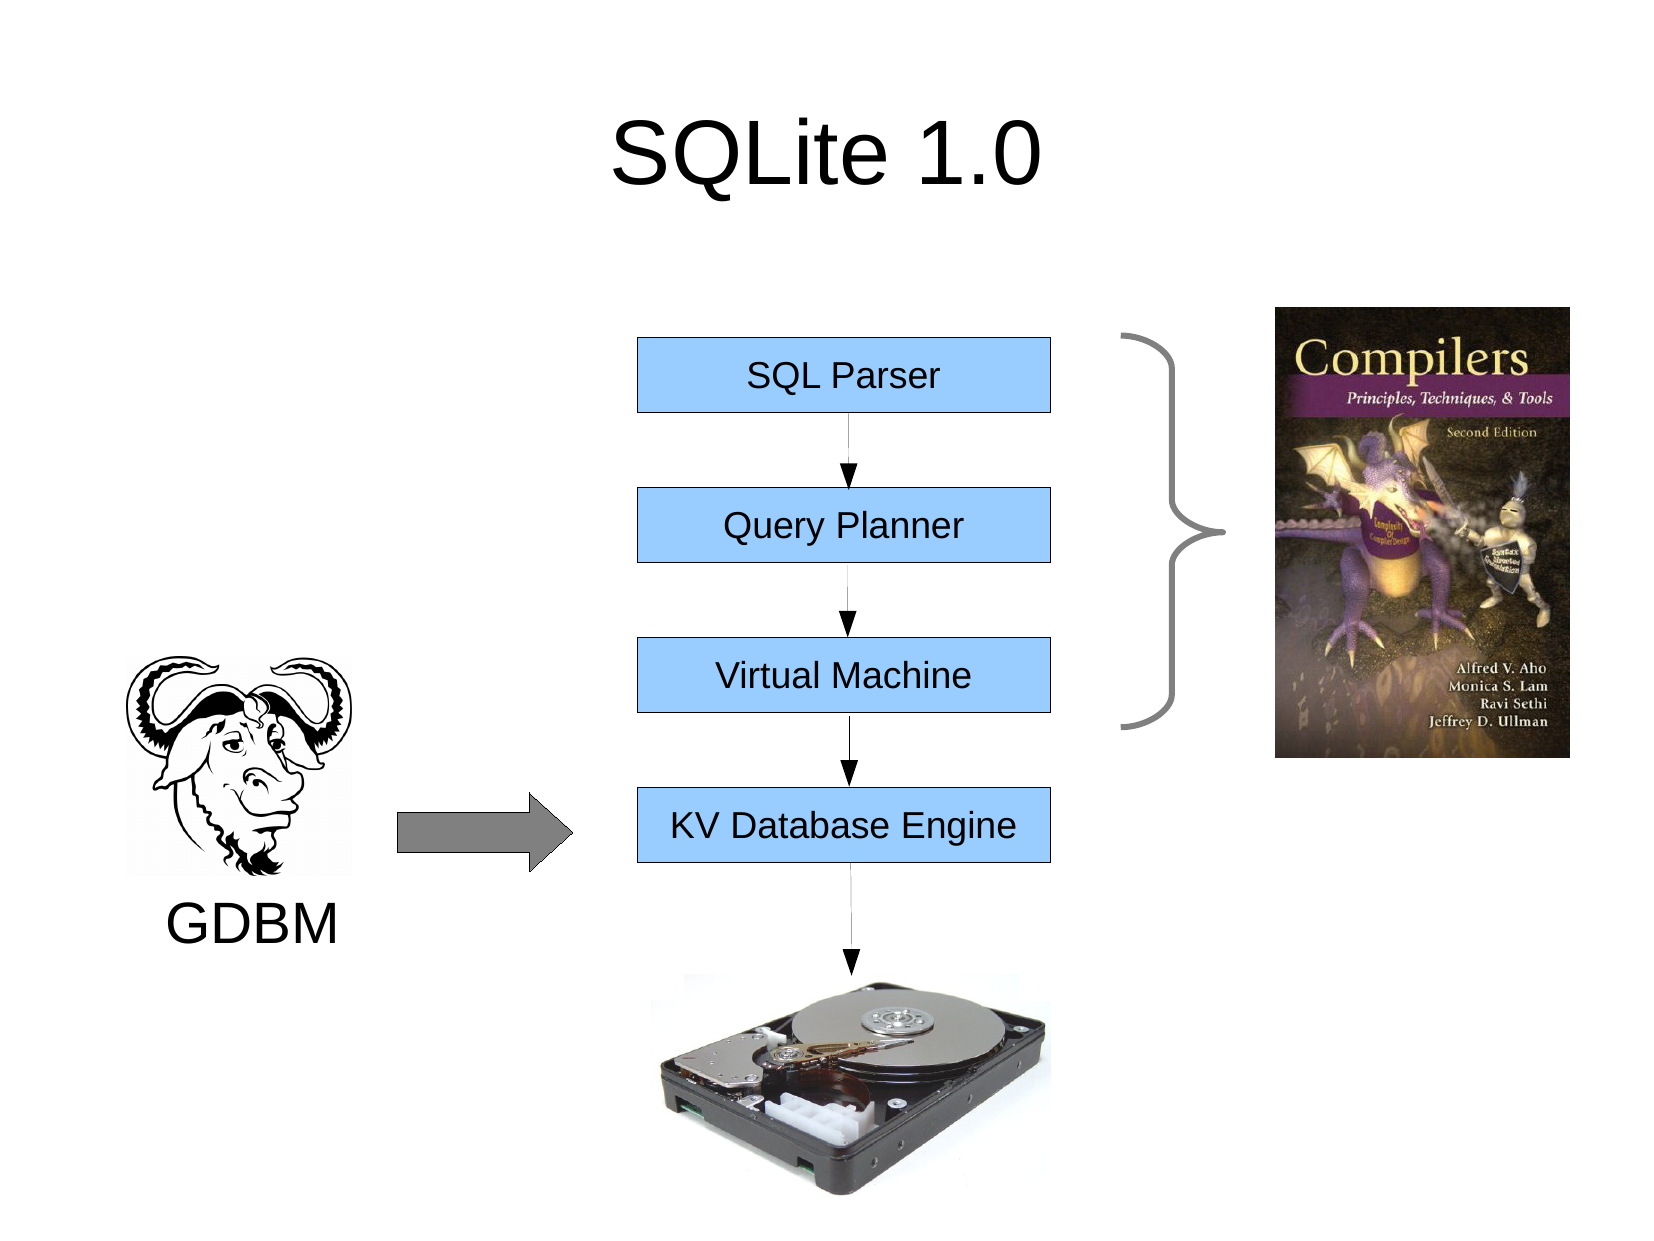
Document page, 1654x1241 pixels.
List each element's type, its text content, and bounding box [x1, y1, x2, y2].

text_box Query Planner [637, 487, 1051, 563]
text_box KV Database Engine [637, 787, 1051, 863]
title SQLite 1.0 [82, 49, 1571, 257]
text_box [397, 792, 573, 872]
picture [126, 656, 352, 876]
text_box SQL Parser [637, 337, 1051, 413]
text_box Virtual Machine [637, 637, 1051, 713]
text_box GDBM [150, 883, 355, 966]
picture [1275, 307, 1570, 758]
picture [651, 974, 1051, 1201]
